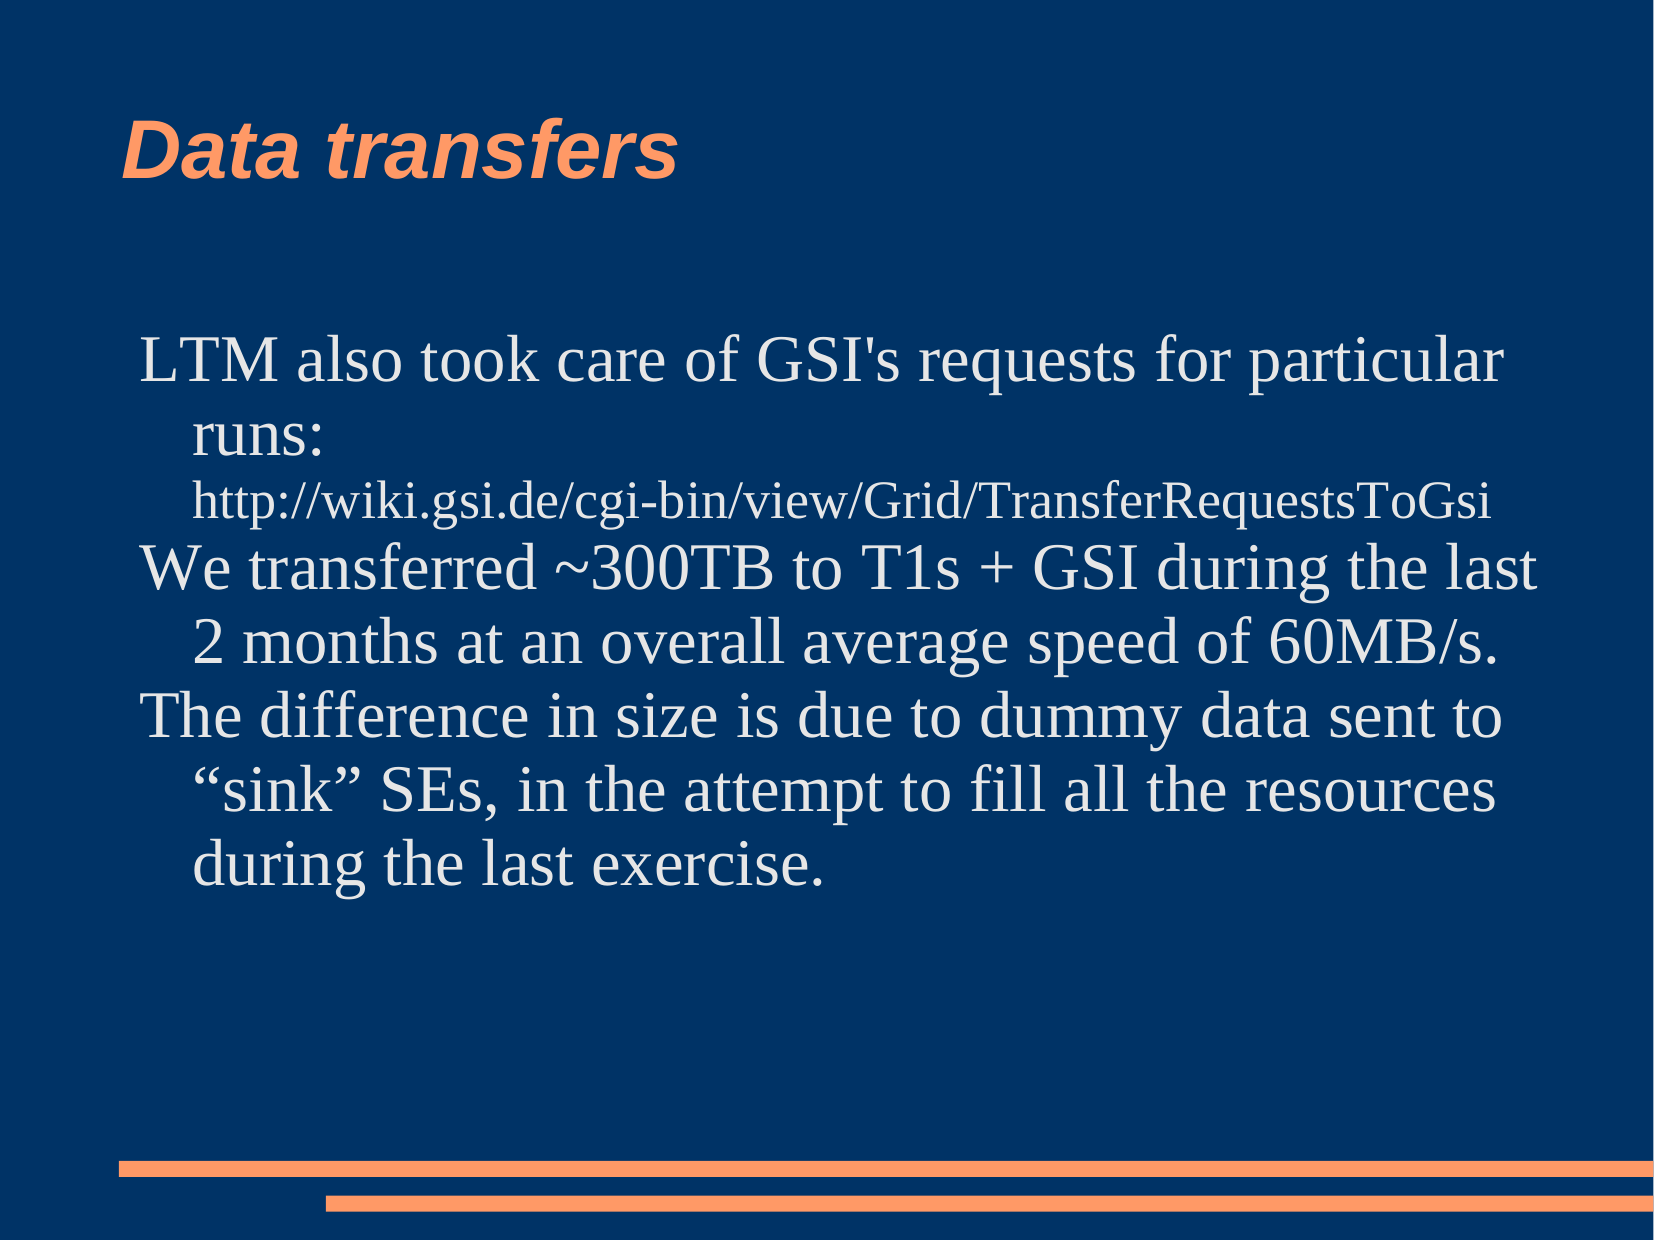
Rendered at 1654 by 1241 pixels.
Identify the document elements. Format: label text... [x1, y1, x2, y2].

list LTM also took care of GSI's requests for particular runs: http://wiki.gsi.de/cgi-bin/view/Grid/TransferRequestsToGsi We transferred ~300TB to T1s + GSI during the last 2 months at an overall average speed of 60MB/s. The difference in size is due to dummy data sent to “sink” SEs, in the attempt to fill all the resources during the last exercise. [121, 322, 1561, 1138]
title Data transfers [121, 46, 1534, 254]
